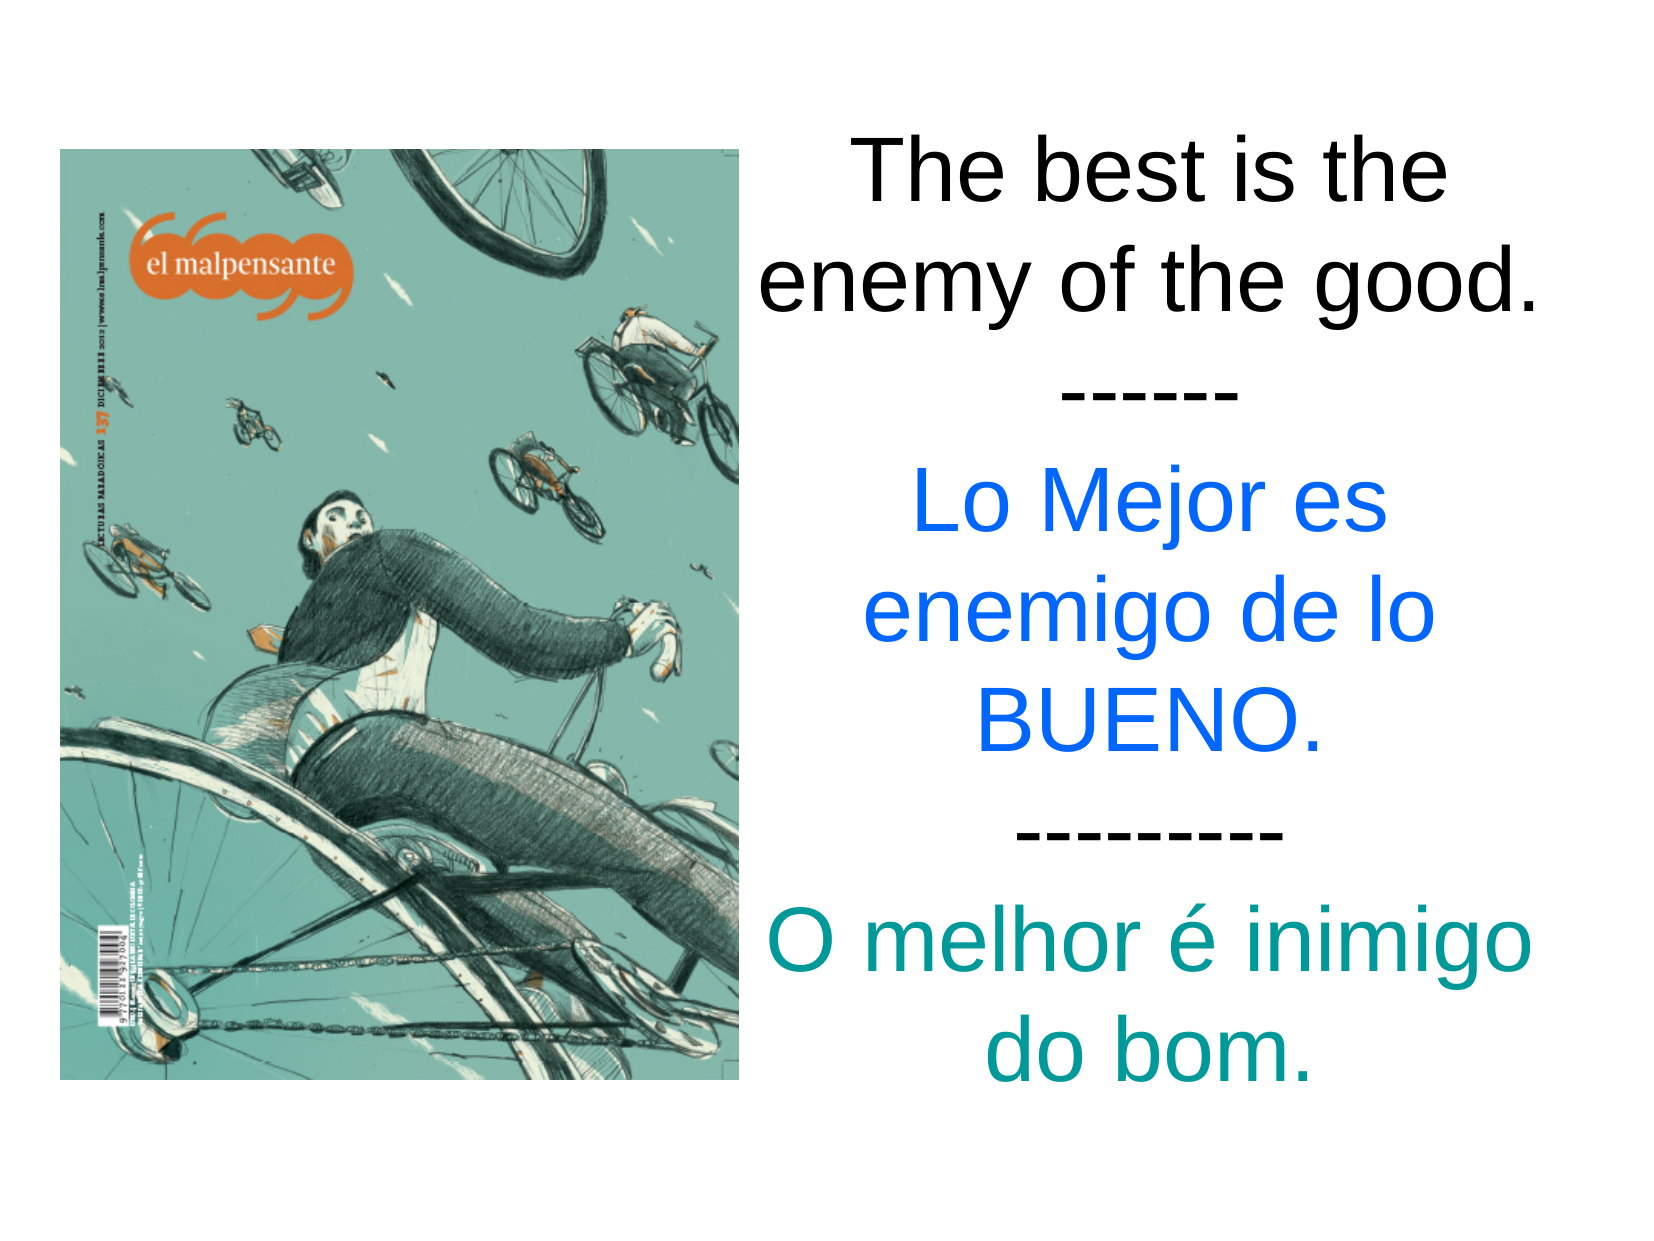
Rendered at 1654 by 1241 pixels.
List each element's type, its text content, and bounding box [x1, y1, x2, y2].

title The best is the enemy of the good. ------ Lo Mejor es enemigo de lo BUENO. --------- O melhor é inimigo do bom. [739, 281, 1585, 929]
picture [60, 149, 739, 1081]
